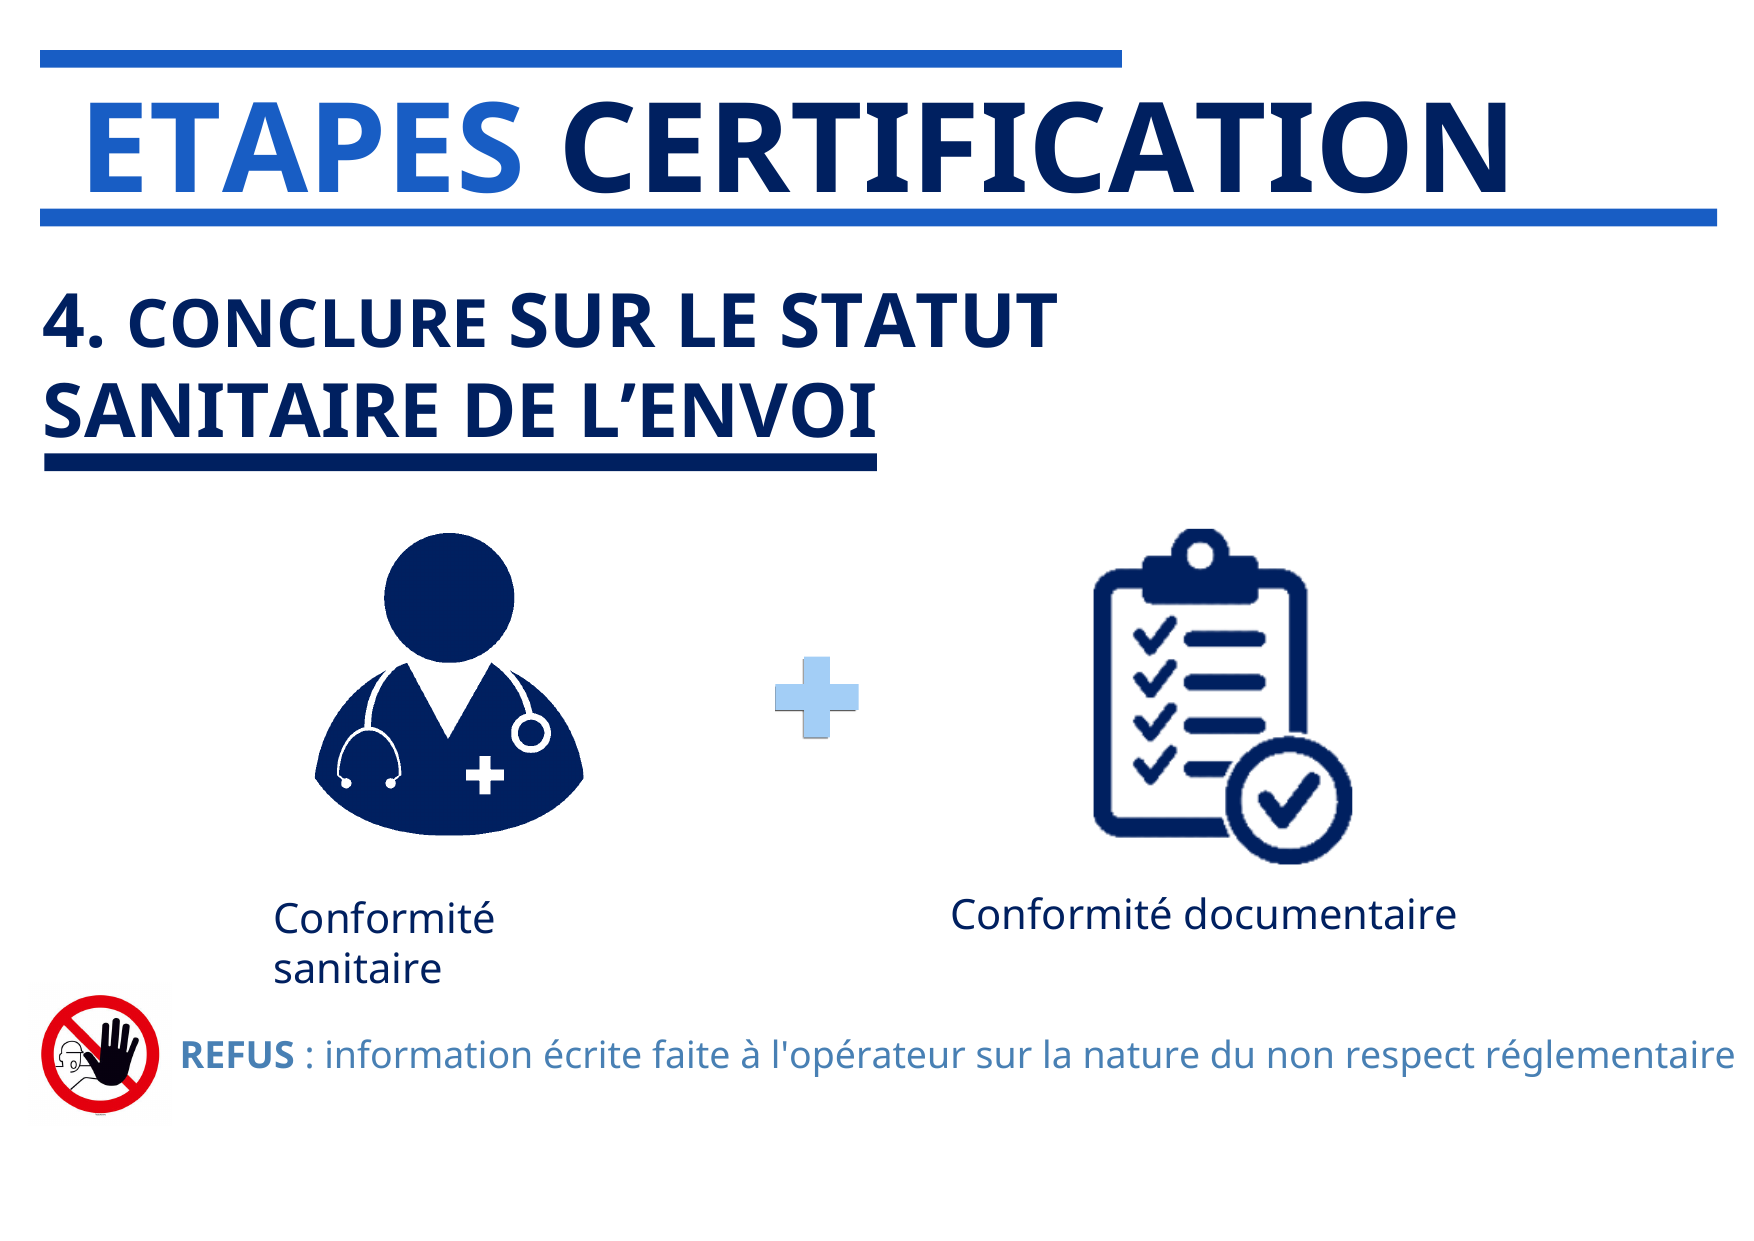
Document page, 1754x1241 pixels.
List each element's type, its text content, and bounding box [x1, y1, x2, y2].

text_box [775, 656, 859, 738]
text_box Conformité documentaire [935, 880, 1500, 946]
text_box ETAPES CERTIFICATION [65, 75, 1754, 229]
text_box 4. CONCLURE SUR LE STATUT SANITAIRE DE L’ENVOI [28, 265, 1127, 461]
text_box Conformité sanitaire [258, 884, 687, 1000]
picture [262, 513, 640, 854]
text_box REFUS : information écrite faite à l'opérateur sur la nature du non respect réglementaire [172, 1023, 1754, 1085]
picture [1022, 513, 1426, 880]
text_box [44, 453, 877, 472]
picture [28, 982, 172, 1126]
